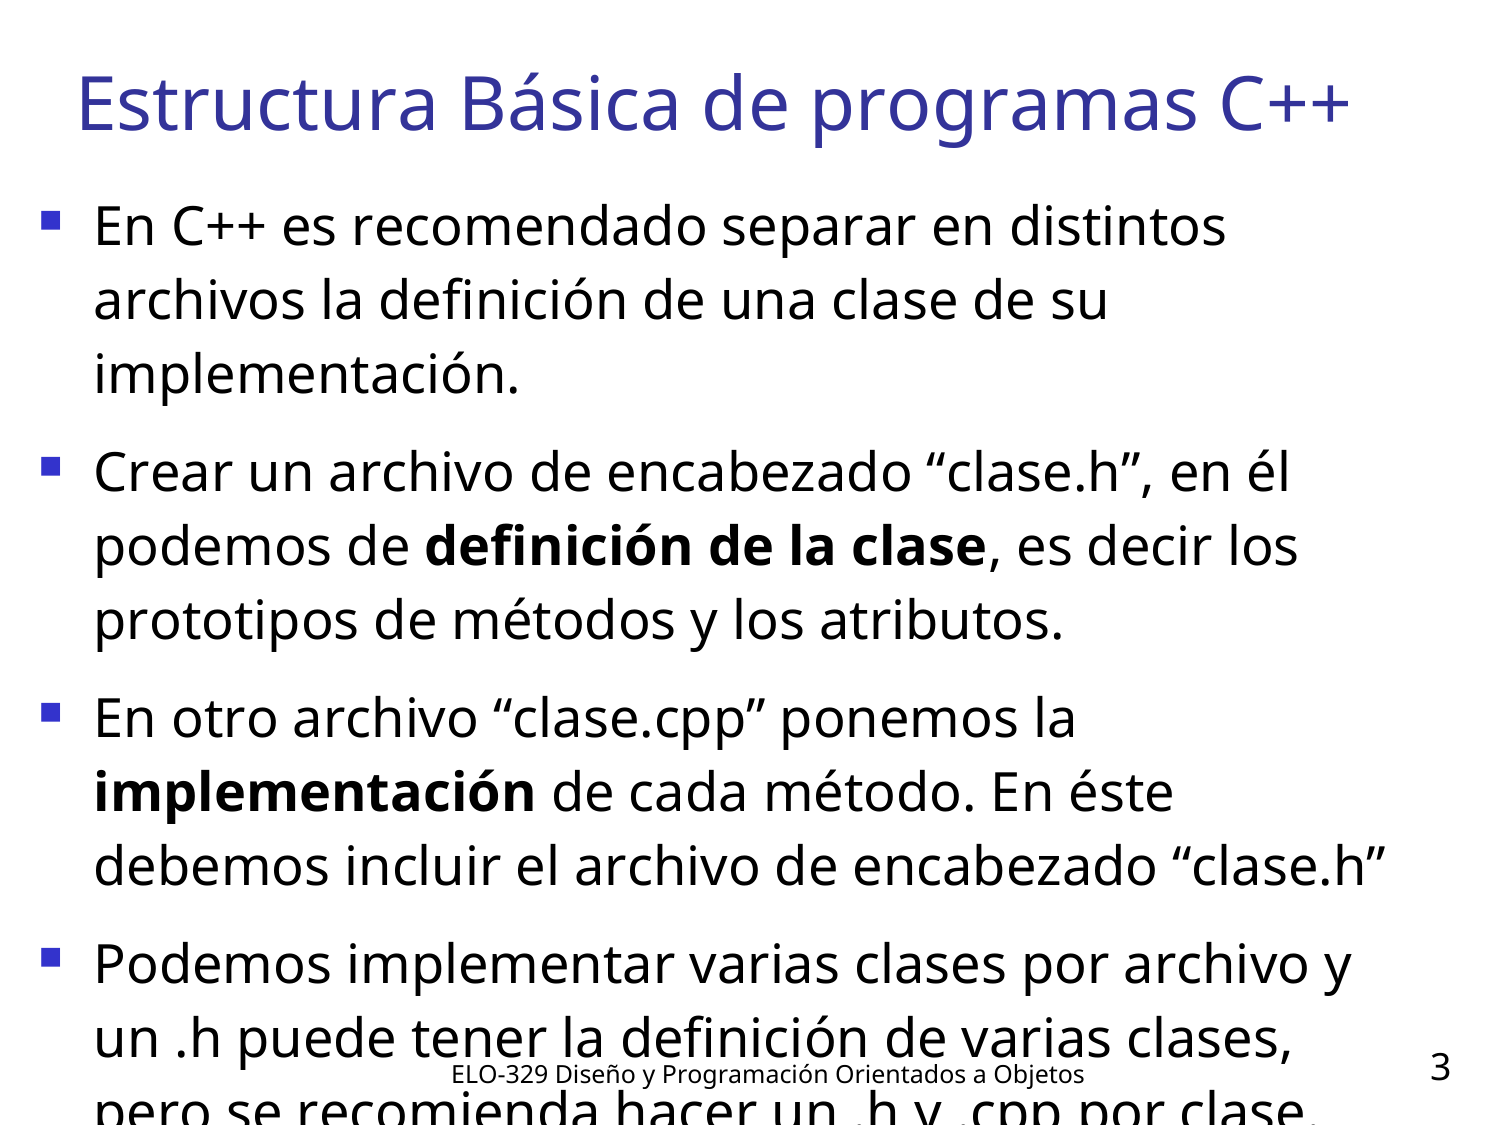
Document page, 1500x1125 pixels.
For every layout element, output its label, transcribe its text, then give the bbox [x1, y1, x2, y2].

list En C++ es recomendado separar en distintos archivos la definición de una clase de su implementación. Crear un archivo de encabezado “clase.h”, en él podemos de definición de la clase, es decir los prototipos de métodos y los atributos. En otro archivo “clase.cpp” ponemos la implementación de cada método. En éste debemos incluir el archivo de encabezado “clase.h” Podemos implementar varias clases por archivo y un .h puede tener la definición de varias clases, pero se recomienda hacer un .h y .cpp por clase. [38, 187, 1426, 982]
title Estructura Básica de programas C++ [75, 19, 1500, 183]
